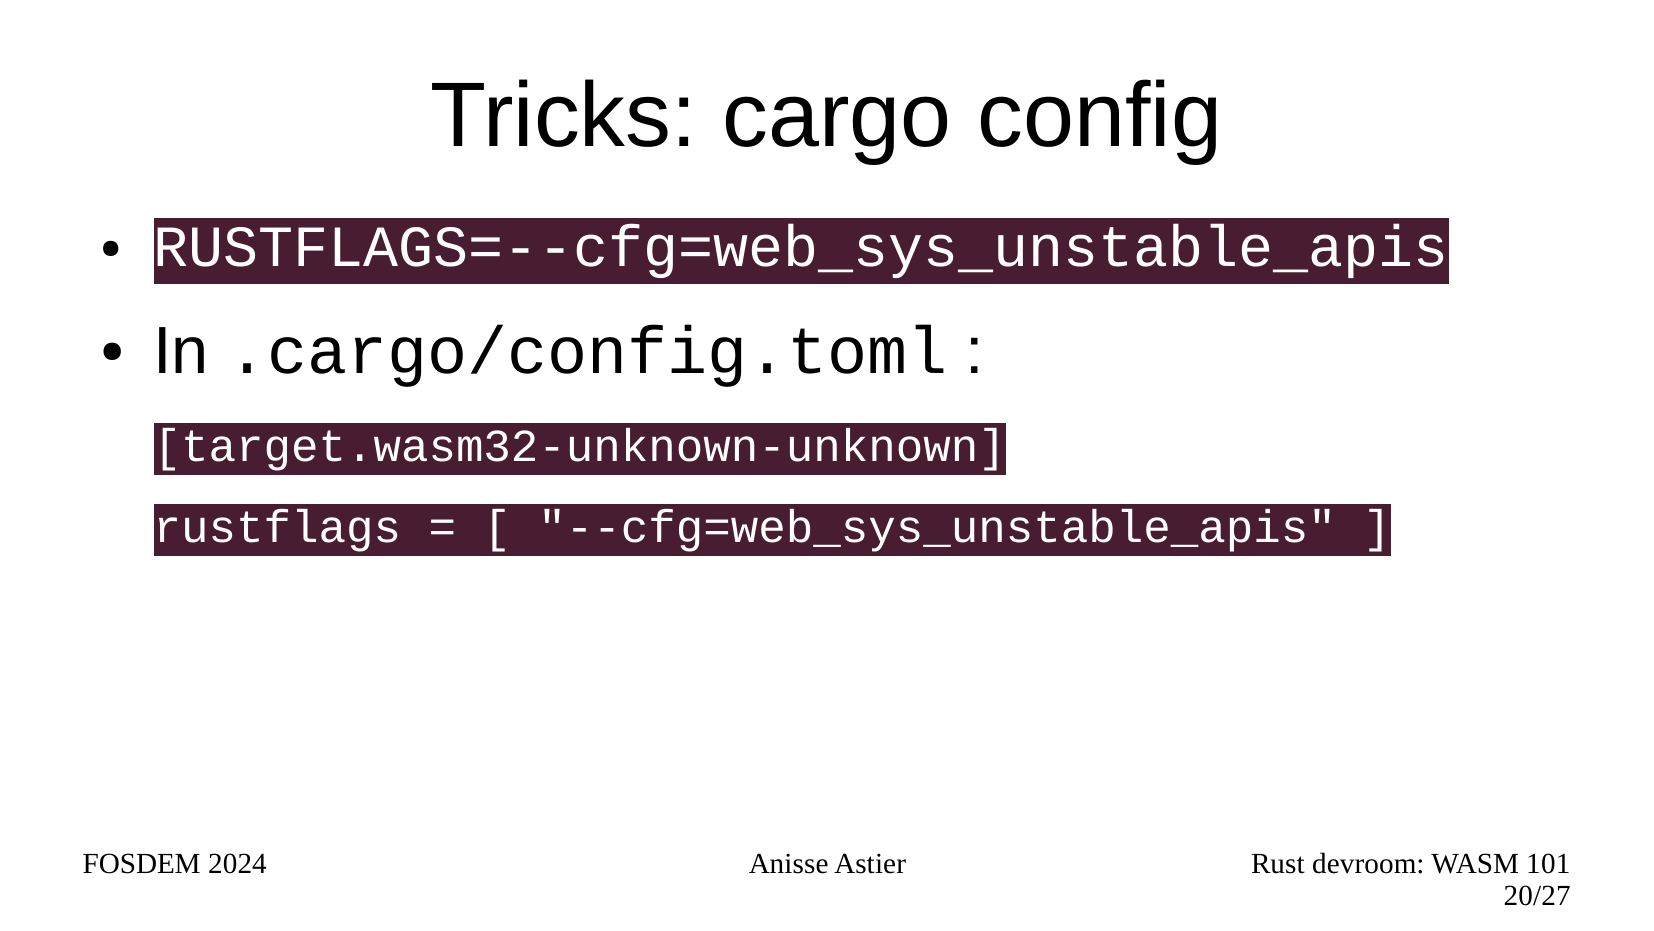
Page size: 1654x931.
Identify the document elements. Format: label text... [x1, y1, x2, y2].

title Tricks: cargo config [82, 37, 1571, 193]
list RUSTFLAGS=--cfg=web_sys_unstable_apis In .cargo/config.toml : [target.wasm32-unknown-unknown] rustflags = [ "--cfg=web_sys_unstable_apis" ] [82, 217, 1571, 758]
